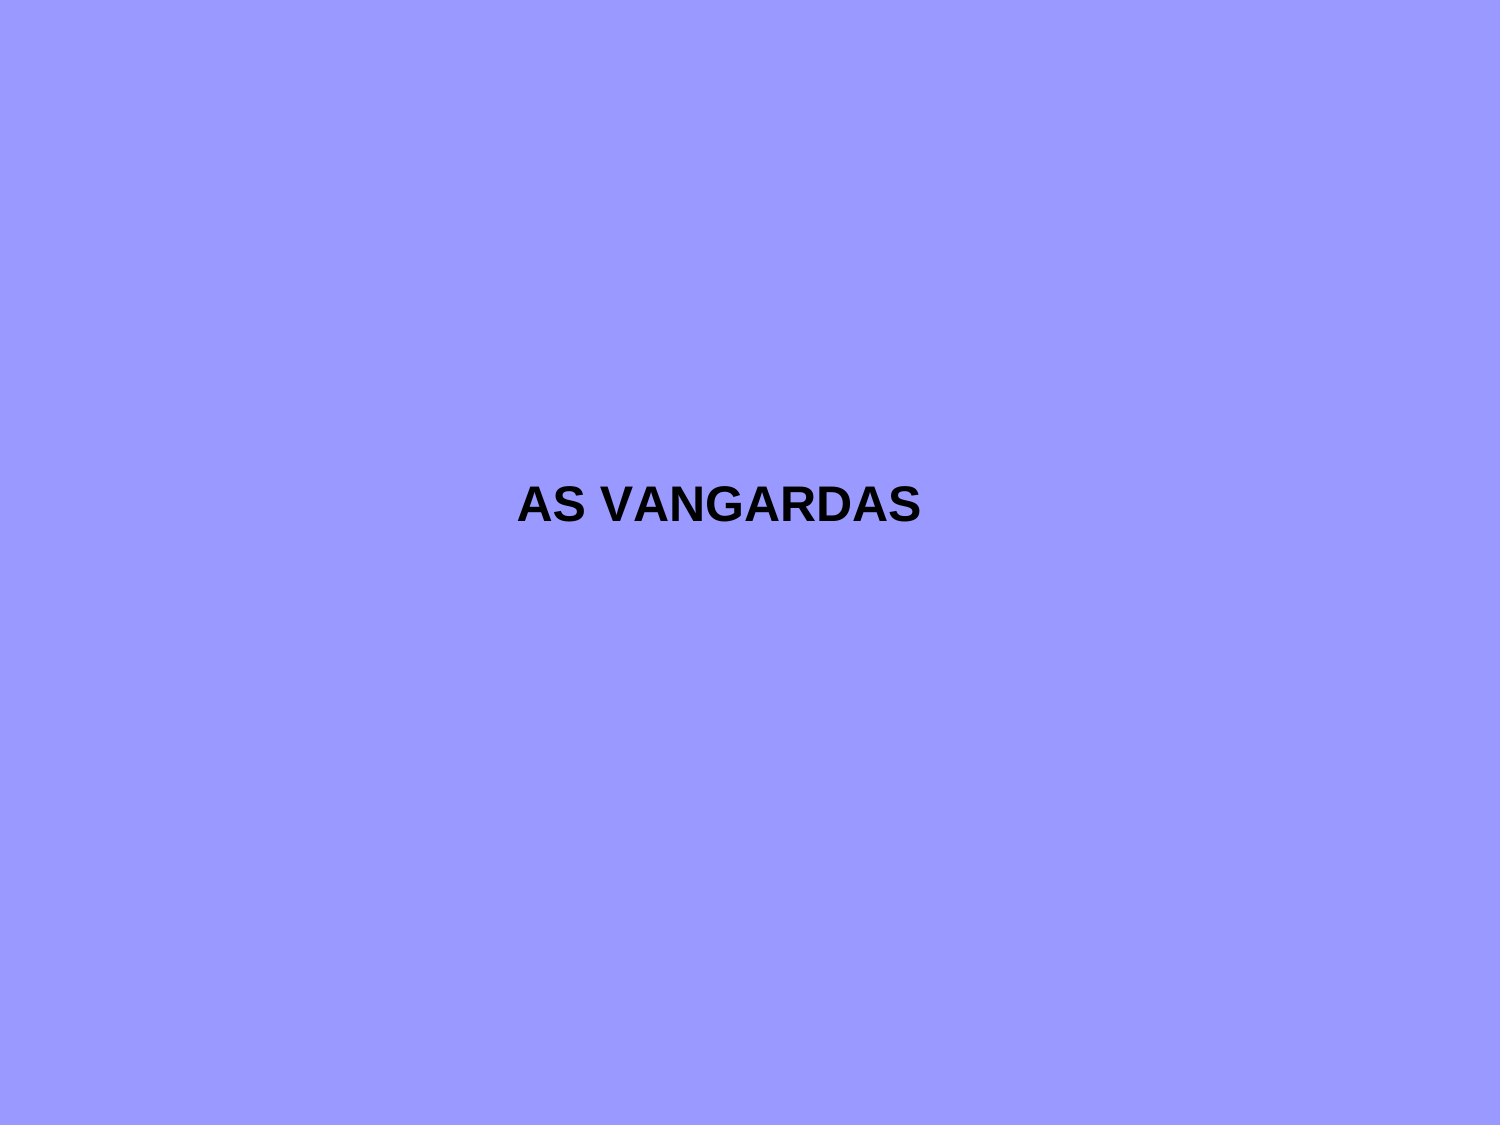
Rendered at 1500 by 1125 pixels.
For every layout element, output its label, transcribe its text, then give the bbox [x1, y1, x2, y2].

text_box AS VANGARDAS [501, 463, 937, 540]
